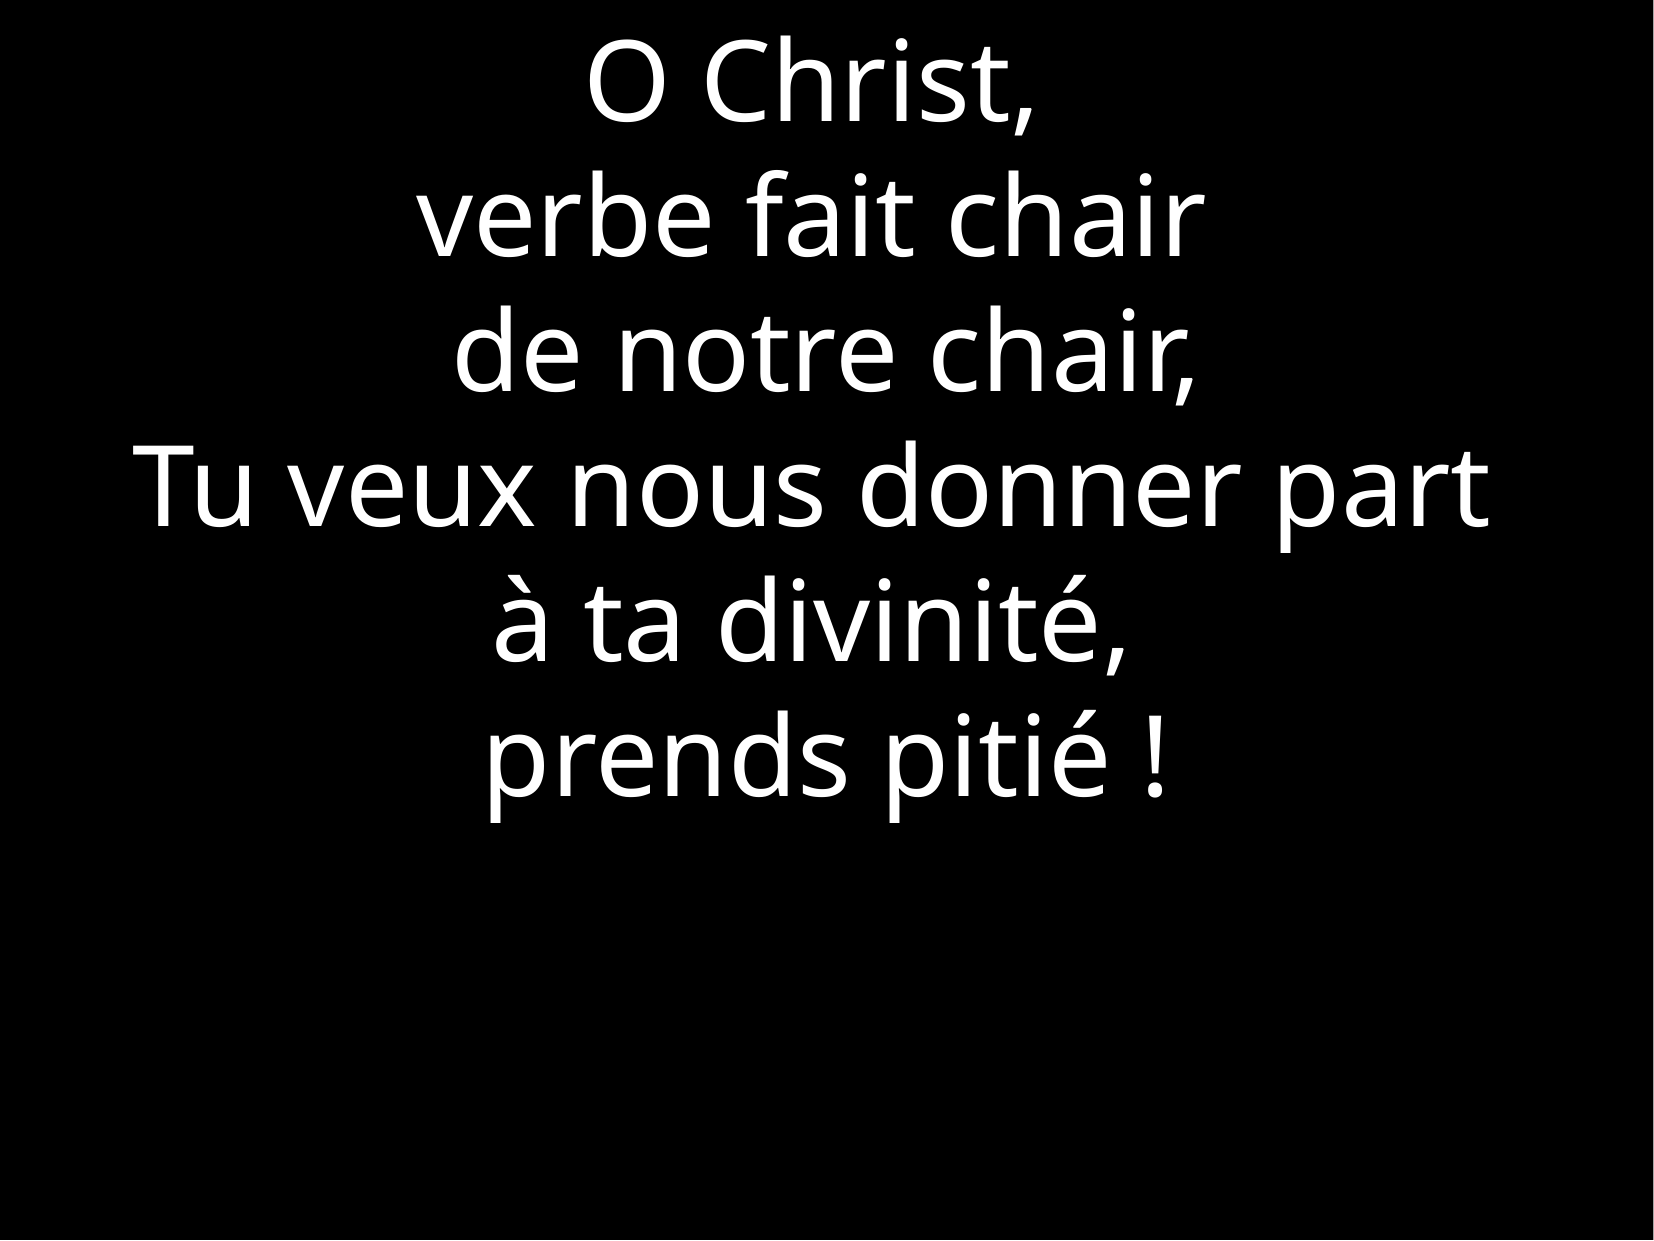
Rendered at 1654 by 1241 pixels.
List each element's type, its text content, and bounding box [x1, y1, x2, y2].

text_box O Christ, verbe fait chair de notre chair, Tu veux nous donner part à ta divinité, prends pitié ! [0, 12, 1654, 651]
